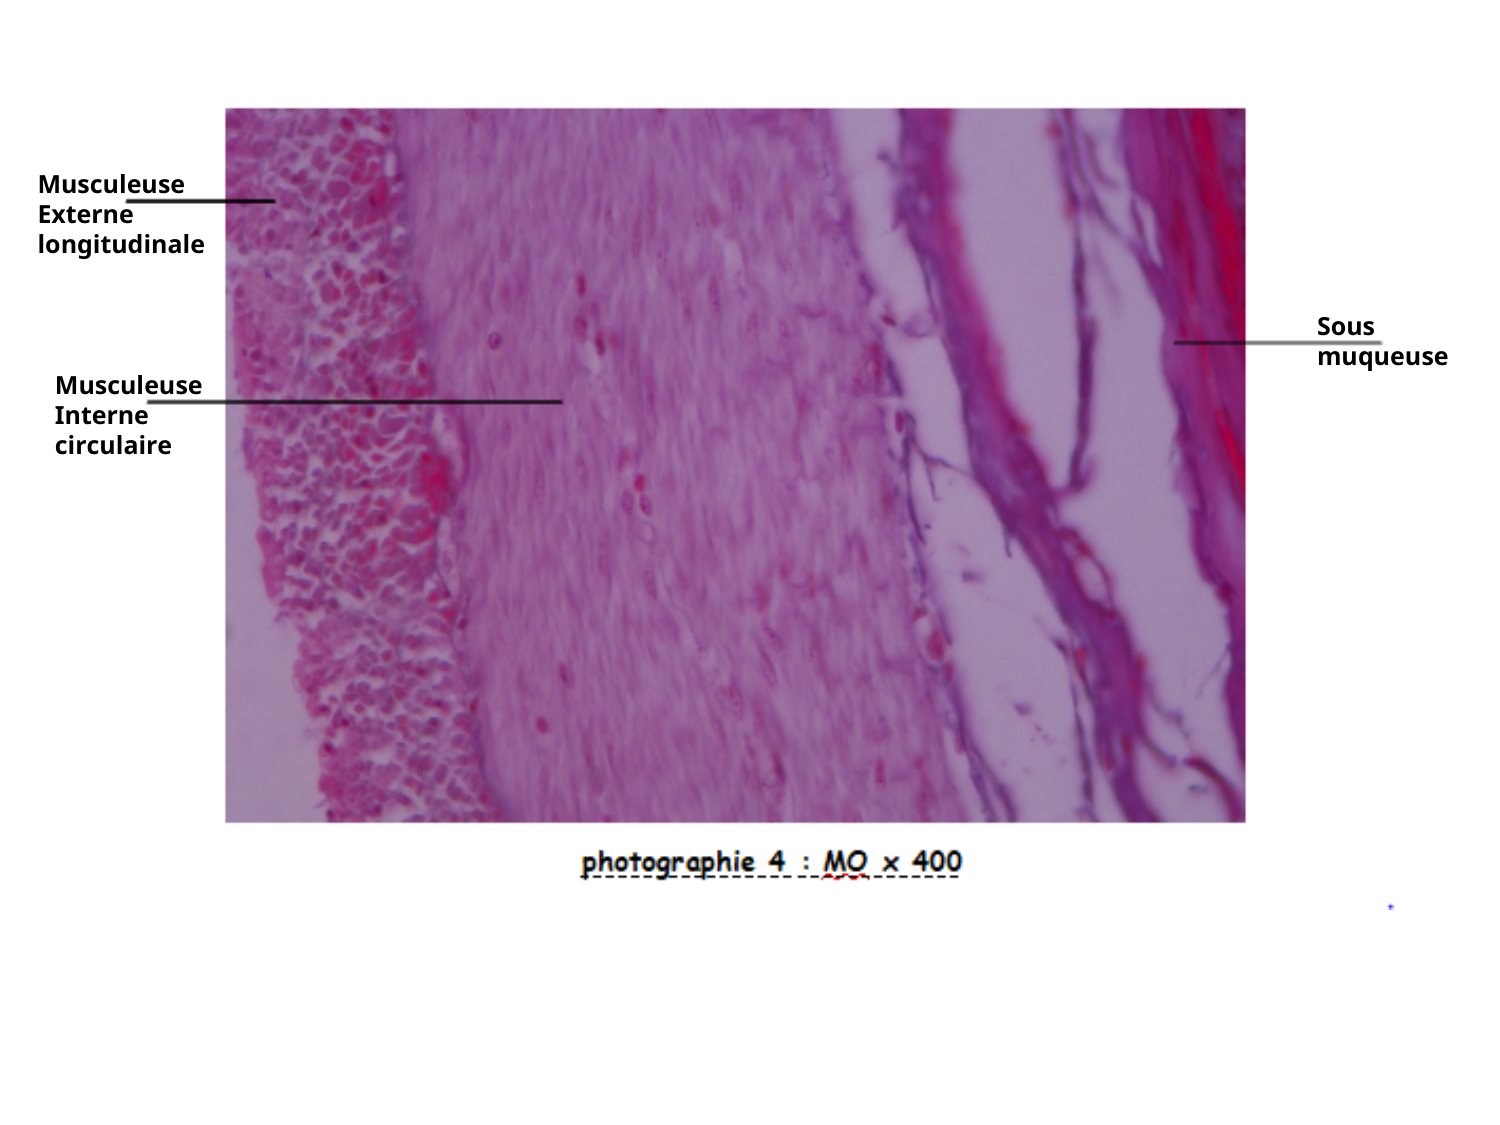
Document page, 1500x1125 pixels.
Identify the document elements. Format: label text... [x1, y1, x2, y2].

text_box Musculeuse Interne circulaire [40, 361, 218, 467]
text_box Sous muqueuse [1302, 302, 1471, 378]
picture [95, 94, 1394, 910]
text_box Musculeuse Externe longitudinale [22, 160, 221, 267]
